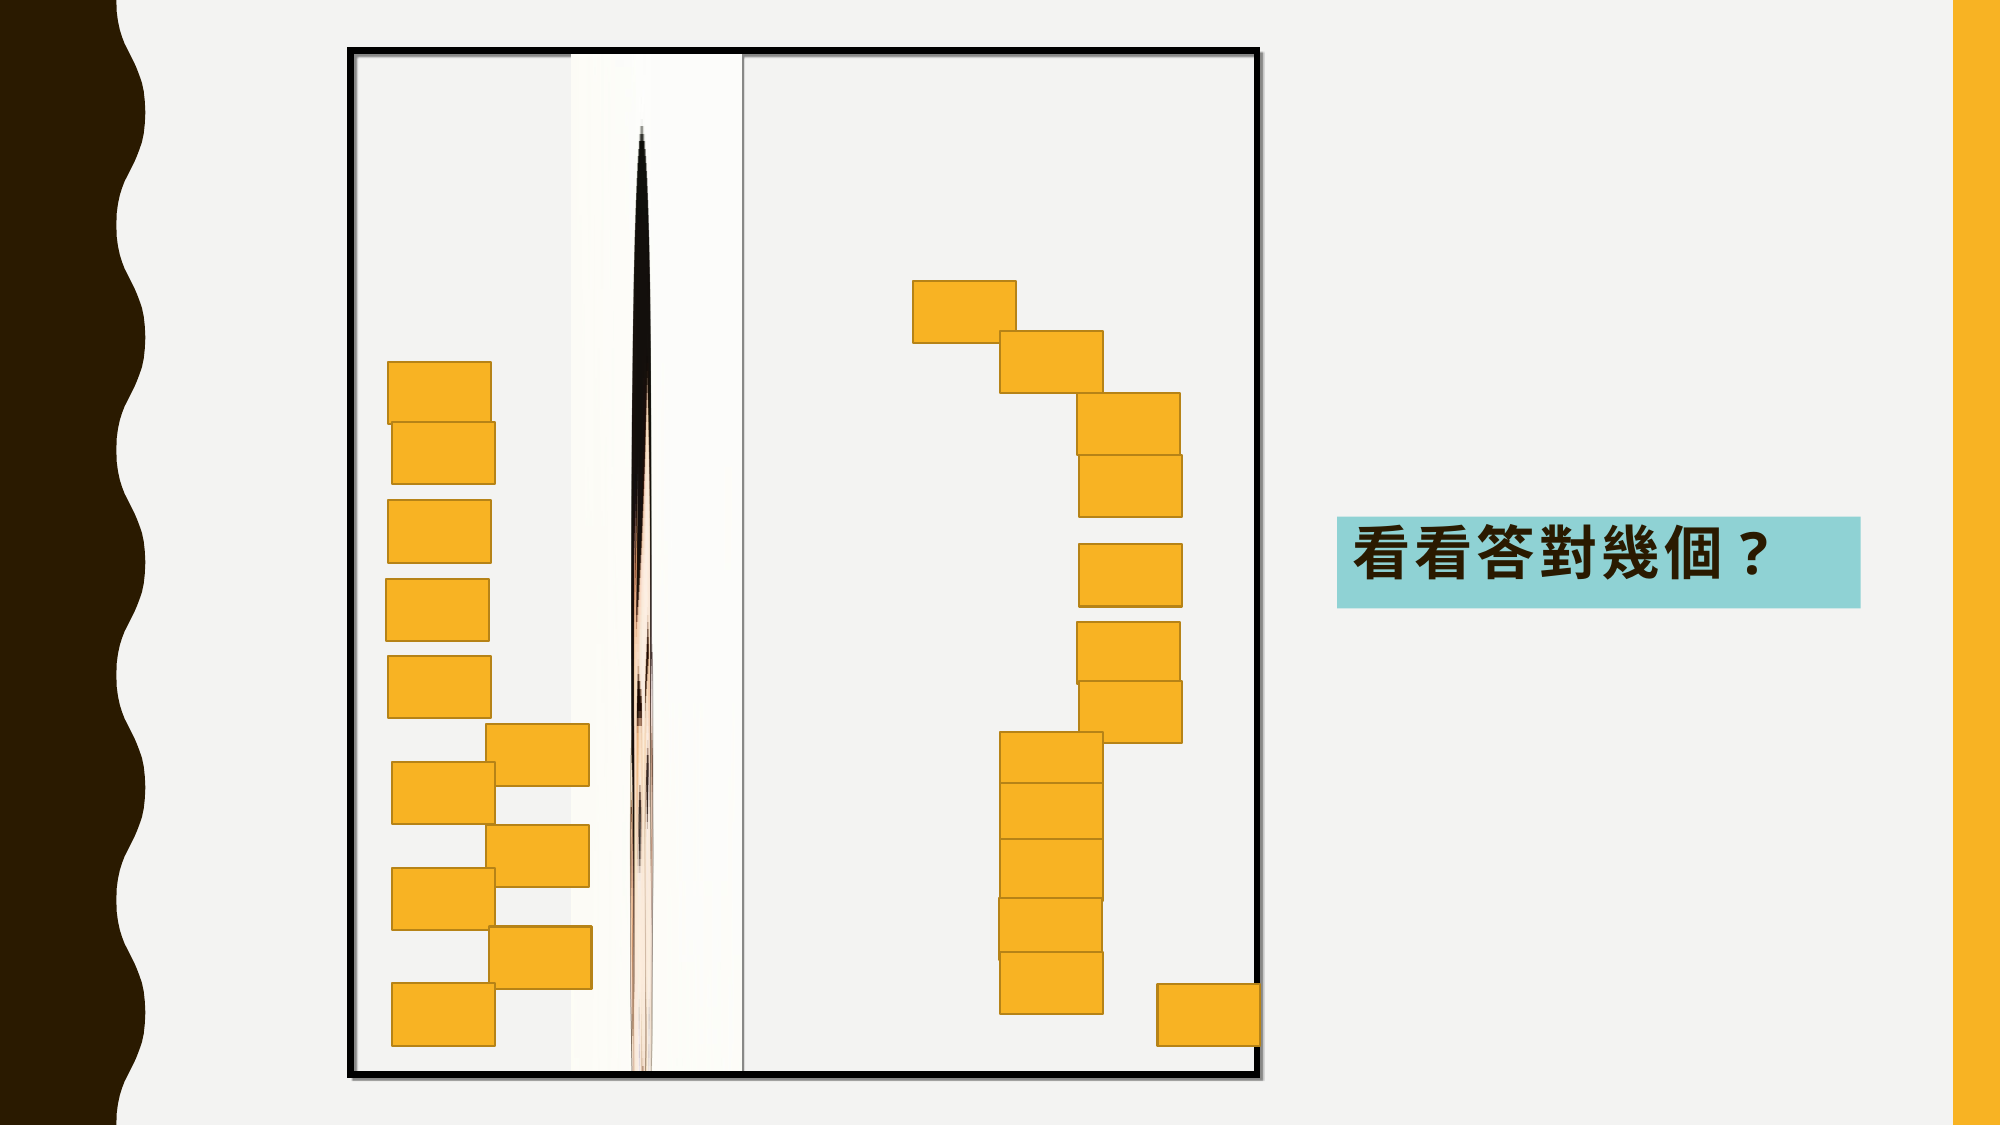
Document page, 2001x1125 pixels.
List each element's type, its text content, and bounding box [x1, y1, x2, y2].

text_box [999, 622, 1182, 1014]
text_box [388, 500, 491, 563]
text_box [913, 281, 1182, 517]
text_box [392, 724, 589, 824]
text_box [392, 825, 591, 1046]
text_box [388, 362, 495, 484]
text_box 會陰 [1150, 989, 1318, 1056]
picture [353, 53, 1254, 1072]
text_box [1079, 544, 1182, 606]
text_box [386, 579, 489, 641]
text_box [1157, 984, 1260, 1046]
text_box [388, 656, 491, 718]
title 看看答對幾個? [1337, 516, 1861, 609]
